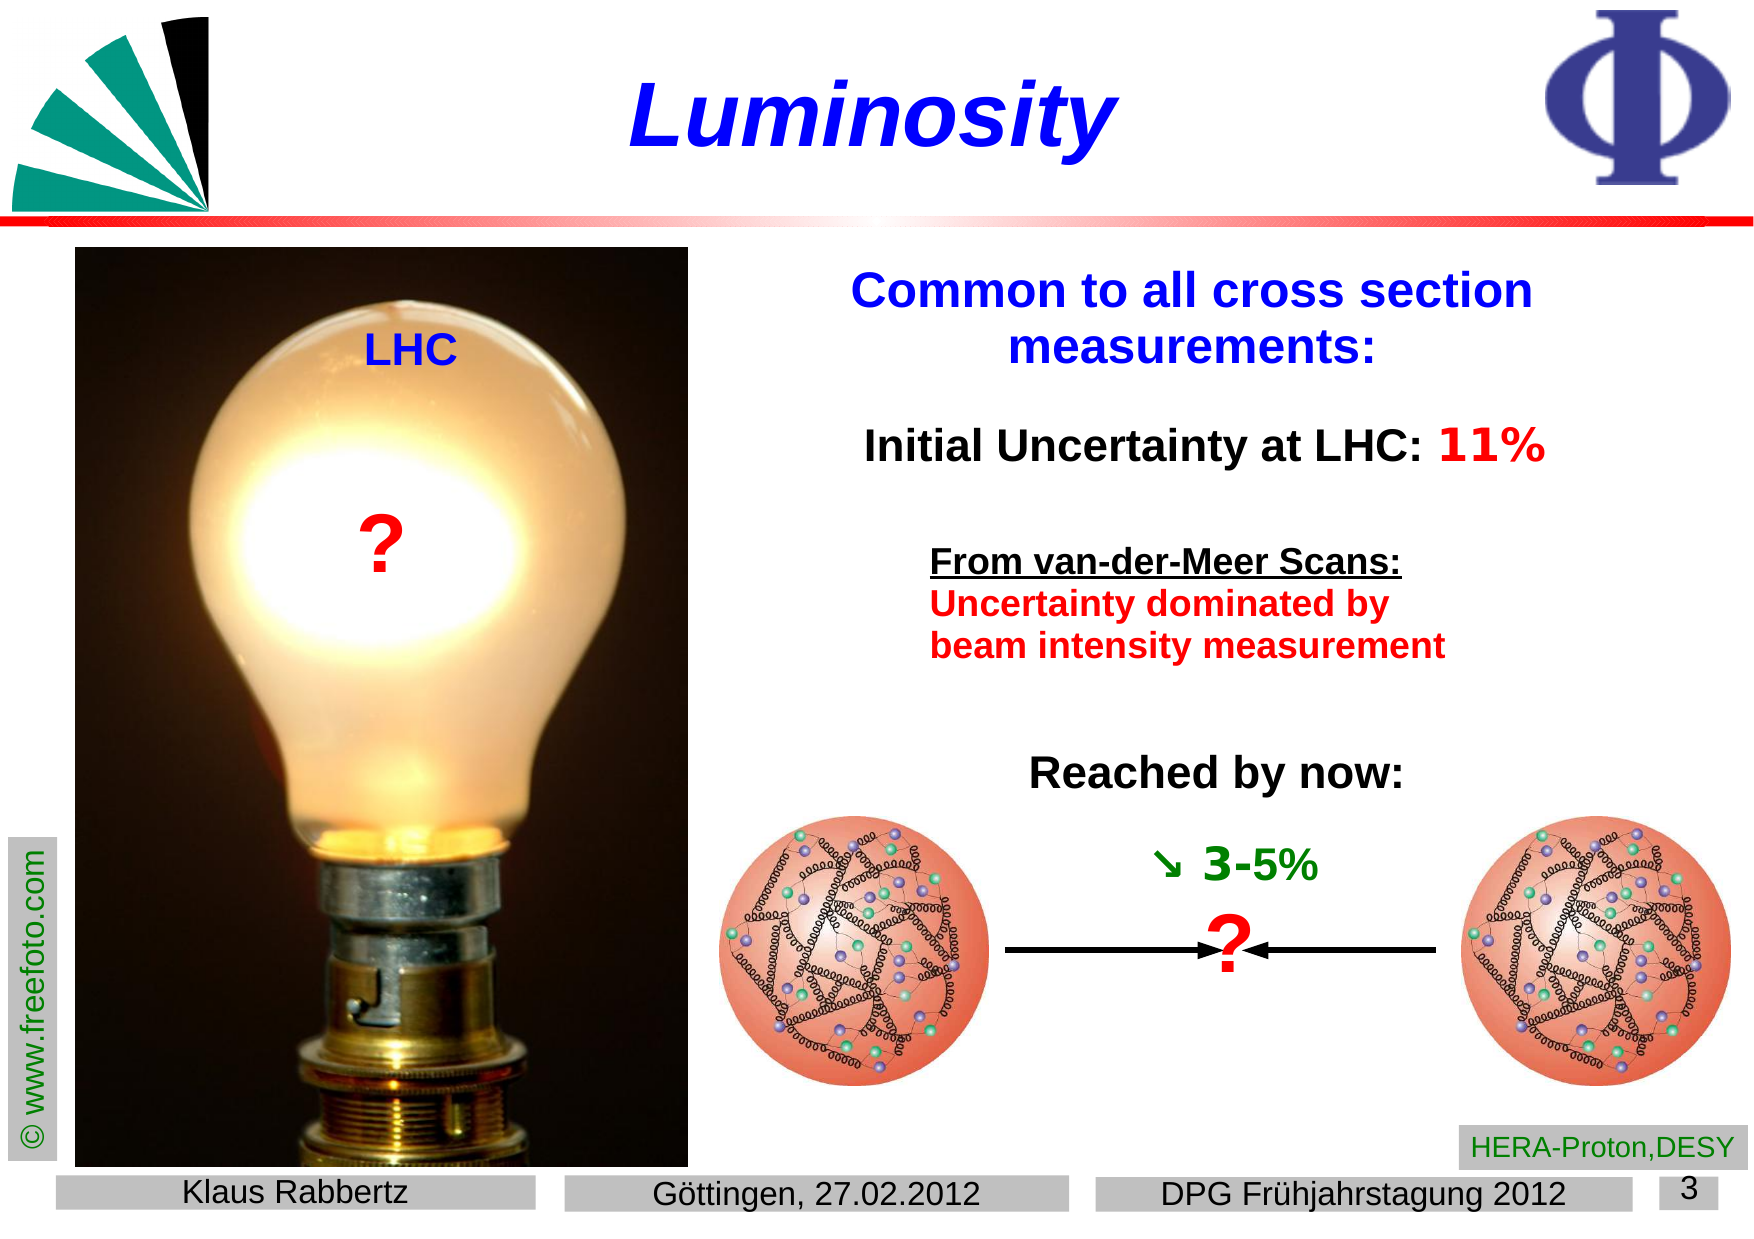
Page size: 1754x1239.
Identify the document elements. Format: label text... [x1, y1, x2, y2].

text_box Initial Uncertainty at LHC: 11% [852, 412, 1558, 478]
text_box © www.freefoto.com [8, 837, 58, 1161]
text_box HERA-Proton,DESY [1458, 1125, 1748, 1170]
picture [12, 17, 209, 214]
text_box LHC [351, 317, 470, 381]
text_box Common to all cross section measurements: [838, 256, 1547, 380]
text_box ? [1192, 891, 1267, 997]
title Luminosity [220, 16, 1525, 213]
text_box ? [344, 491, 419, 597]
text_box ↘ 3-5% [1135, 832, 1330, 898]
text_box From van-der-Meer Scans: Uncertainty dominated by beam intensity measurement [917, 534, 1458, 673]
picture [1545, 10, 1731, 185]
picture [1461, 816, 1731, 1086]
picture [75, 247, 688, 1167]
picture [719, 816, 989, 1086]
text_box Reached by now: [1016, 740, 1418, 805]
